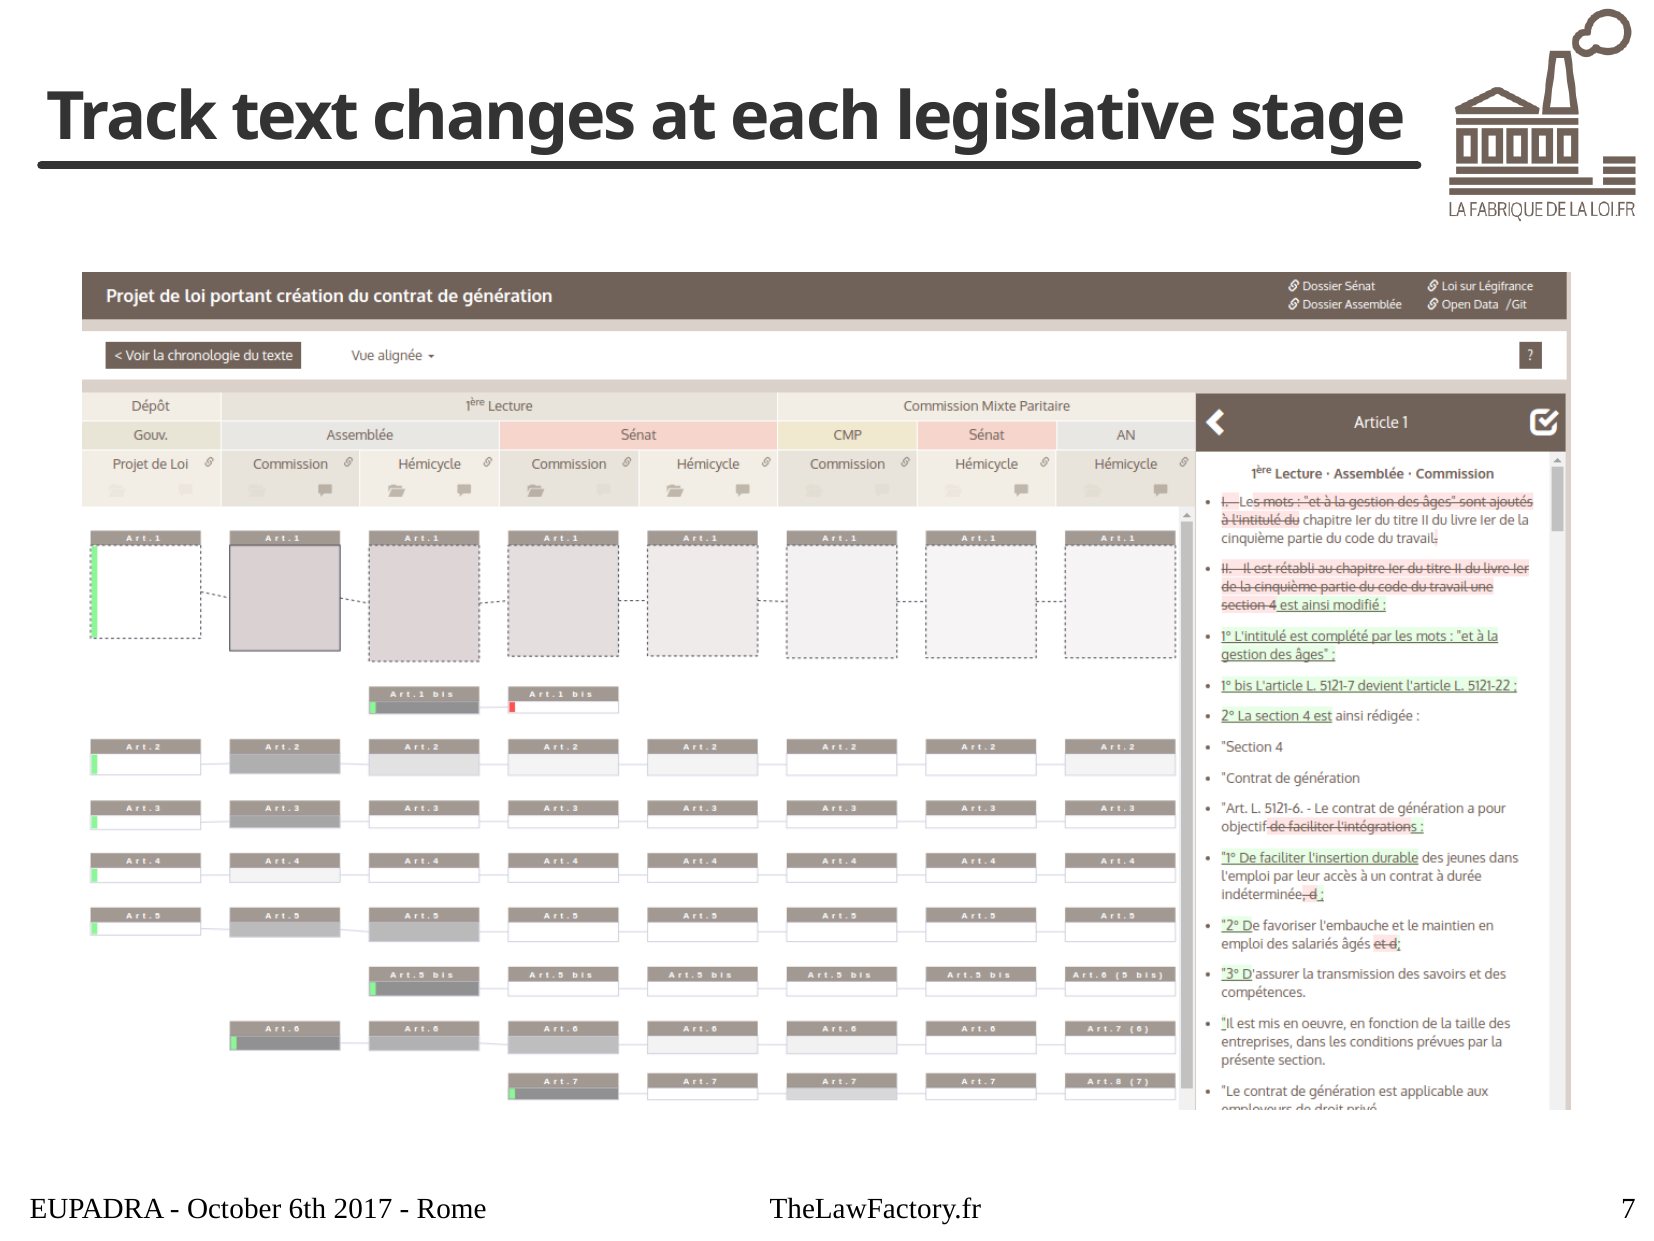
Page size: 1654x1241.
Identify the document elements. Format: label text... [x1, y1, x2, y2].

picture [1429, 0, 1654, 225]
title Track text changes at each legislative stage [29, 37, 1518, 189]
picture [82, 272, 1571, 1110]
